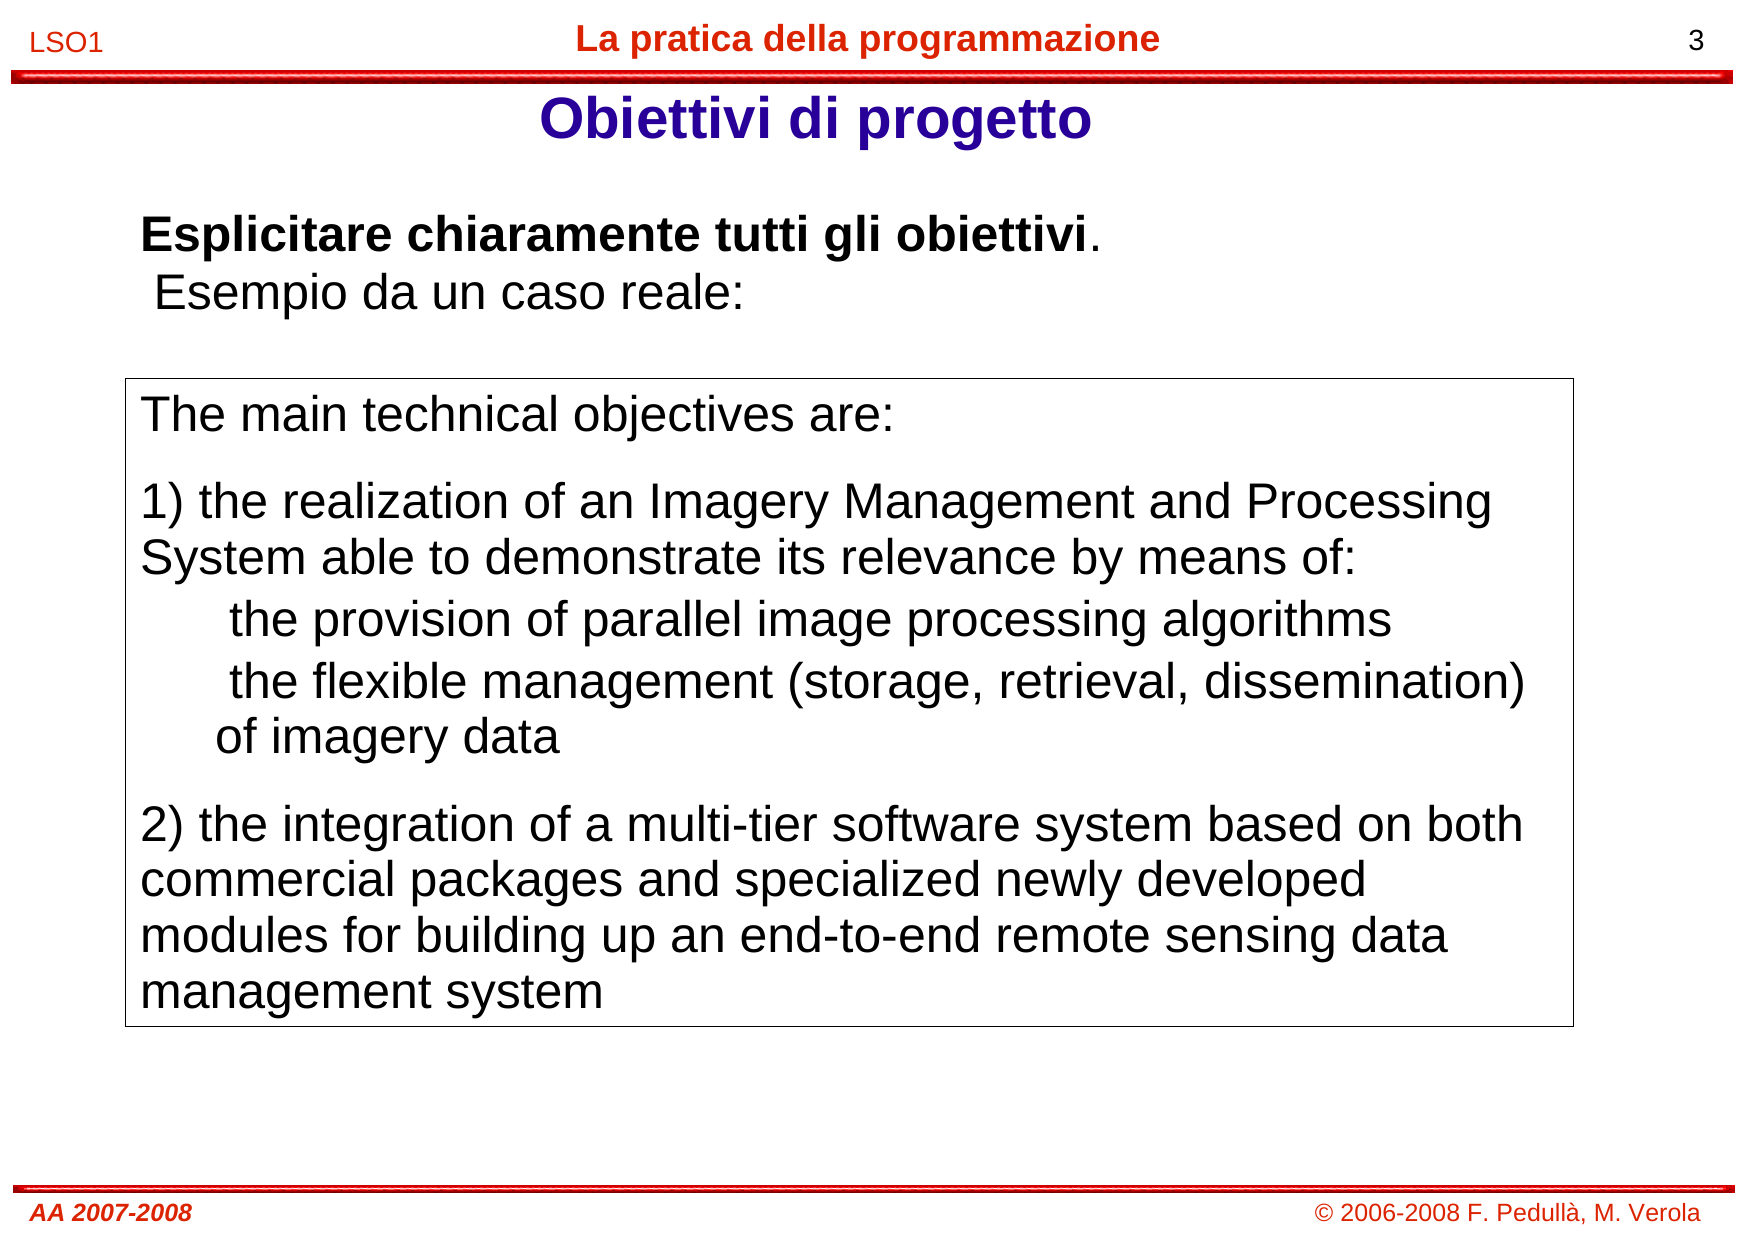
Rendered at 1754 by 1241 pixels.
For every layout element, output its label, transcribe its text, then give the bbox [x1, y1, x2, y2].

text_box Esplicitare chiaramente tutti gli obiettivi. Esempio da un caso reale: [125, 203, 1135, 320]
picture [13, 1185, 1735, 1193]
title Obiettivi di progetto [153, 77, 1464, 166]
picture [11, 70, 1733, 84]
text_box The main technical objectives are: 1) the realization of an Imagery Management and Processing System able to demonstrate its relevance by means of: the provision of parallel image processing algorithms the flexible management (storage, retrieval, dissemination) of imagery data 2) the integration of a multi-tier software system based on both commercial packages and specialized newly developed modules for building up an end-to-end remote sensing data management system [125, 378, 1574, 1027]
